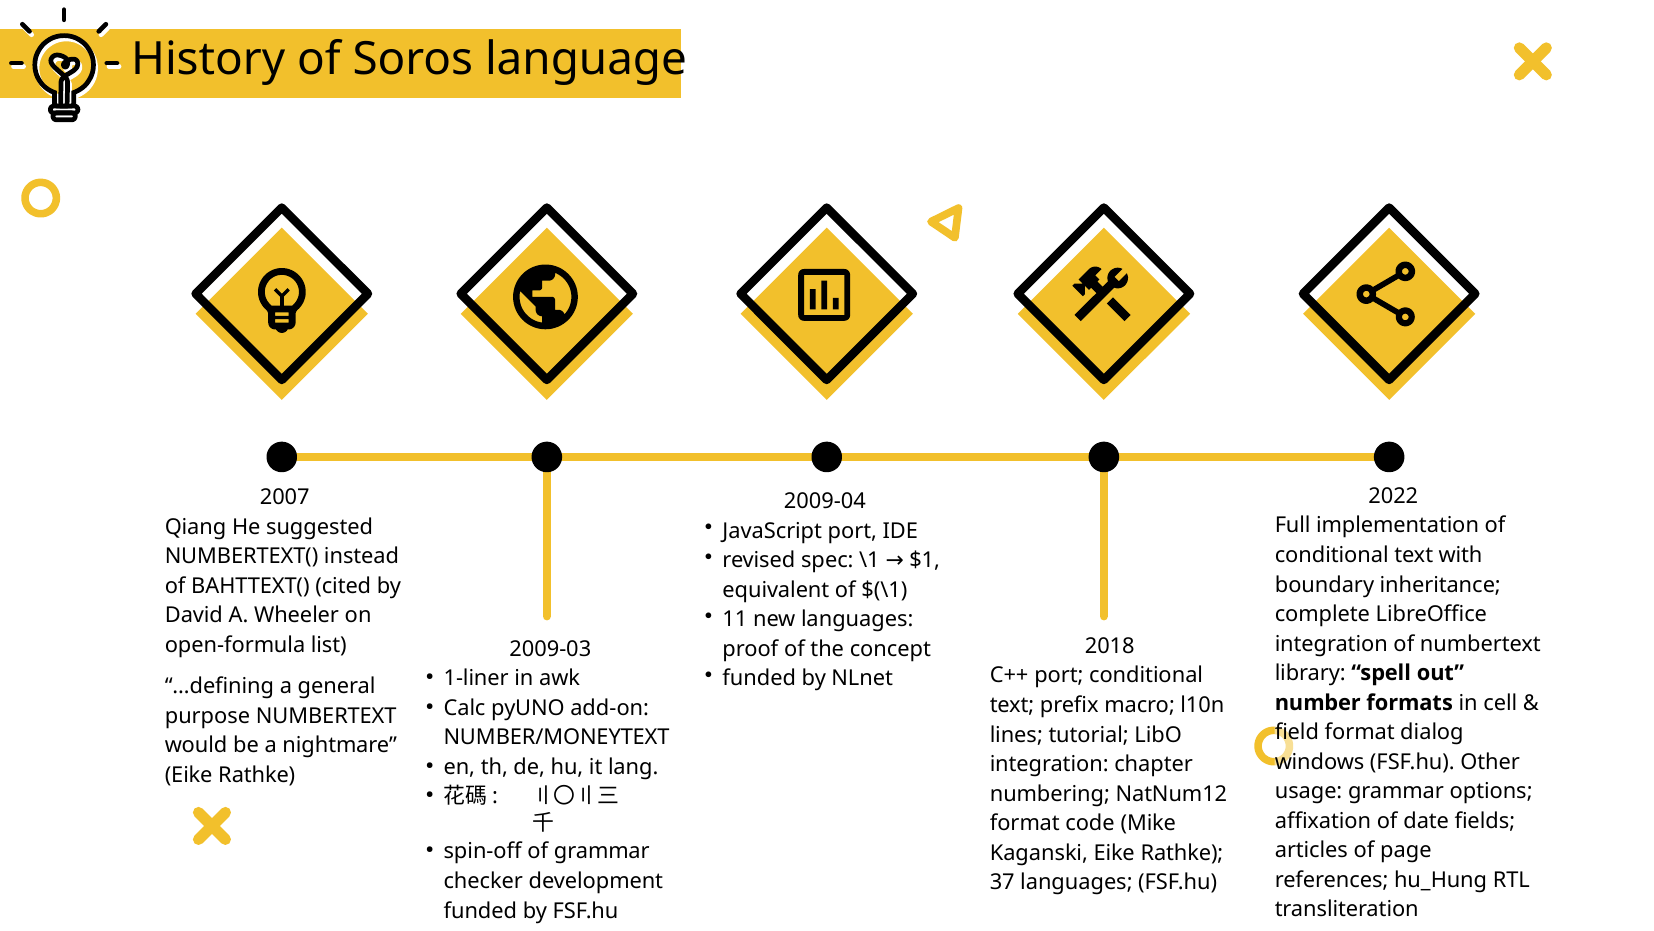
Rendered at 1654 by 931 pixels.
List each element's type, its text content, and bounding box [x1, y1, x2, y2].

text_box 2018 C++ port; conditional text; prefix macro; l10n lines; tutorial; LibO integration: chapter numbering; NatNum12 format code (Mike Kaganski, Eike Rathke); 37 languages; (FSF.hu) [989, 615, 1230, 911]
text_box [1373, 441, 1405, 473]
text_box [1316, 227, 1462, 372]
text_box [460, 307, 633, 400]
text_box 2009-03 1-liner in awk Calc pyUNO add-on: NUMBER/MONEYTEXT en, th, de, hu, it lang. 花碼: 〢〇〢三 千 spin-off of grammar checker development funded by FSF.hu [425, 633, 676, 931]
title History of Soros language [131, 0, 713, 120]
text_box 2007 Qiang He suggested NUMBERTEXT() instead of BAHTTEXT() (cited by David A. Wheeler on open-formula list) “…defining a general purpose NUMBERTEXT would be a nightmare” (Eike Rathke) [164, 481, 405, 789]
text_box 2009-04 JavaScript port, IDE revised spec: \1 → $1, equivalent of $(\1) 11 new languages: proof of the concept funded by NLnet [704, 485, 945, 759]
text_box [531, 441, 563, 473]
text_box [754, 227, 900, 373]
text_box [195, 307, 368, 400]
text_box [811, 441, 842, 473]
text_box [474, 227, 620, 372]
text_box [1088, 441, 1120, 473]
text_box [1303, 307, 1476, 400]
text_box [740, 307, 913, 400]
text_box [1017, 307, 1191, 400]
text_box [209, 227, 355, 373]
text_box 2022 Full implementation of conditional text with boundary inheritance; complete LibreOffice integration of numbertext library: “spell out” number formats in cell & field format dialog windows (FSF.hu). Other usage: grammar options; affixation of date fields; articles of page references; hu_Hung RTL transliteration [1274, 480, 1547, 924]
text_box [266, 441, 297, 473]
text_box [1031, 227, 1177, 372]
